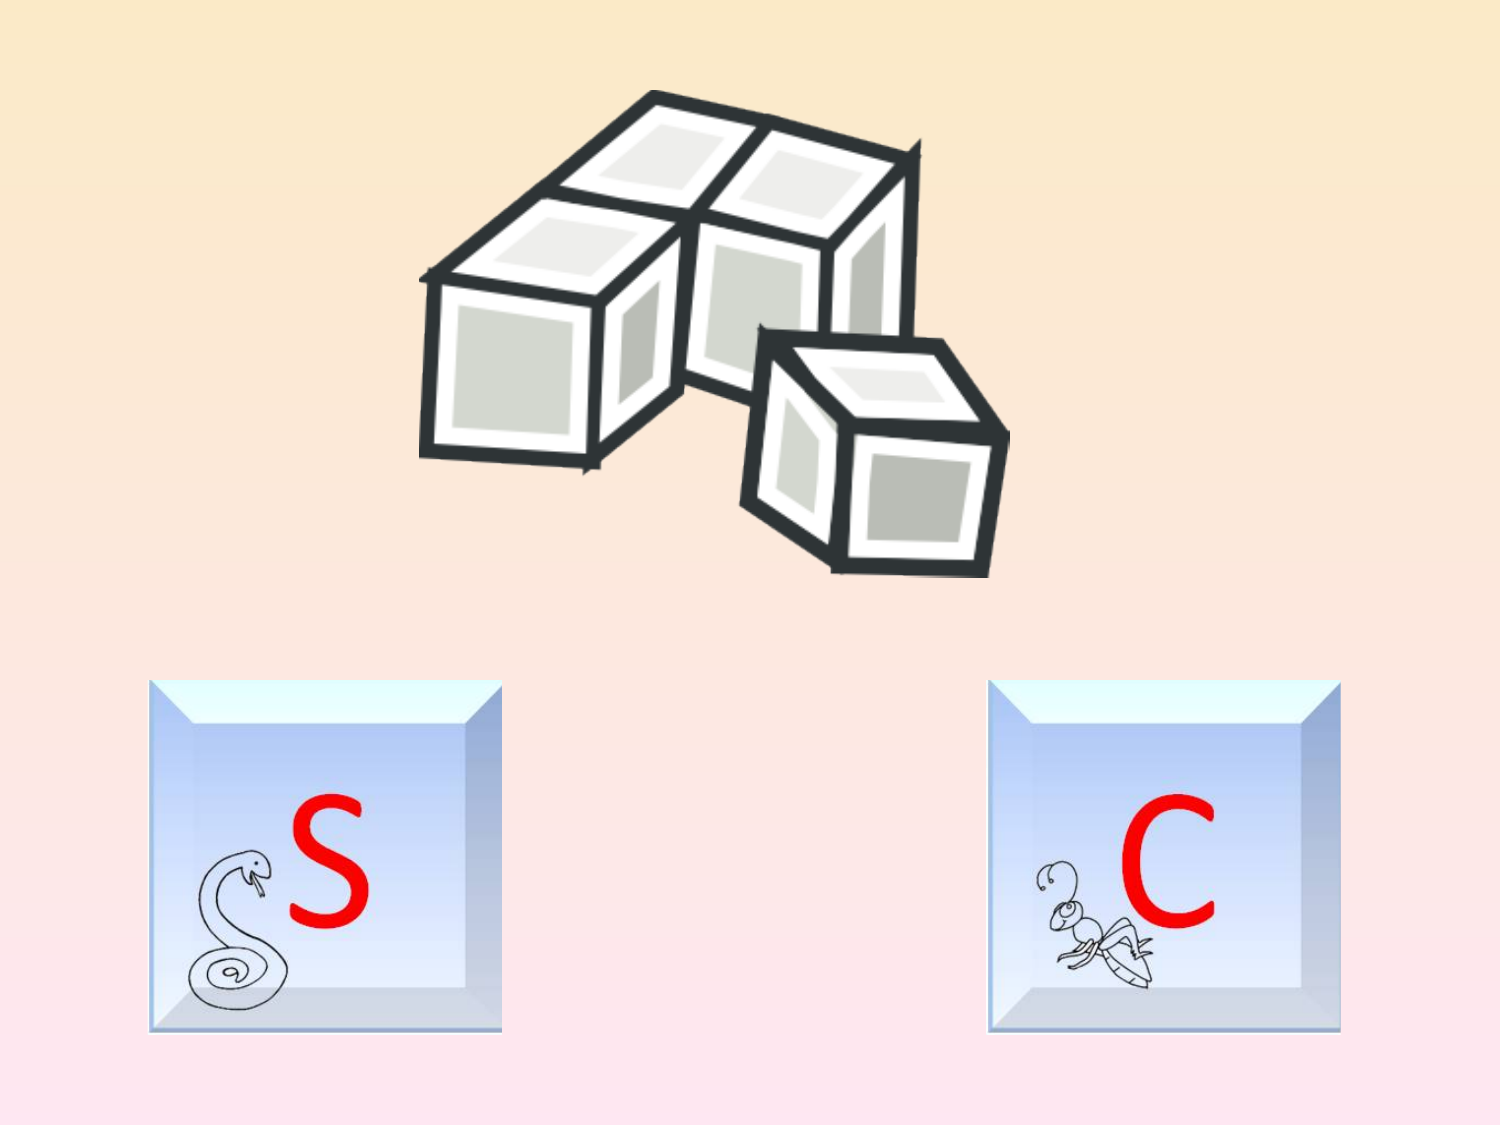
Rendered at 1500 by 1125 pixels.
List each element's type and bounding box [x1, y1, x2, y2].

picture [419, 90, 1010, 578]
picture [147, 680, 502, 1035]
picture [986, 680, 1341, 1035]
